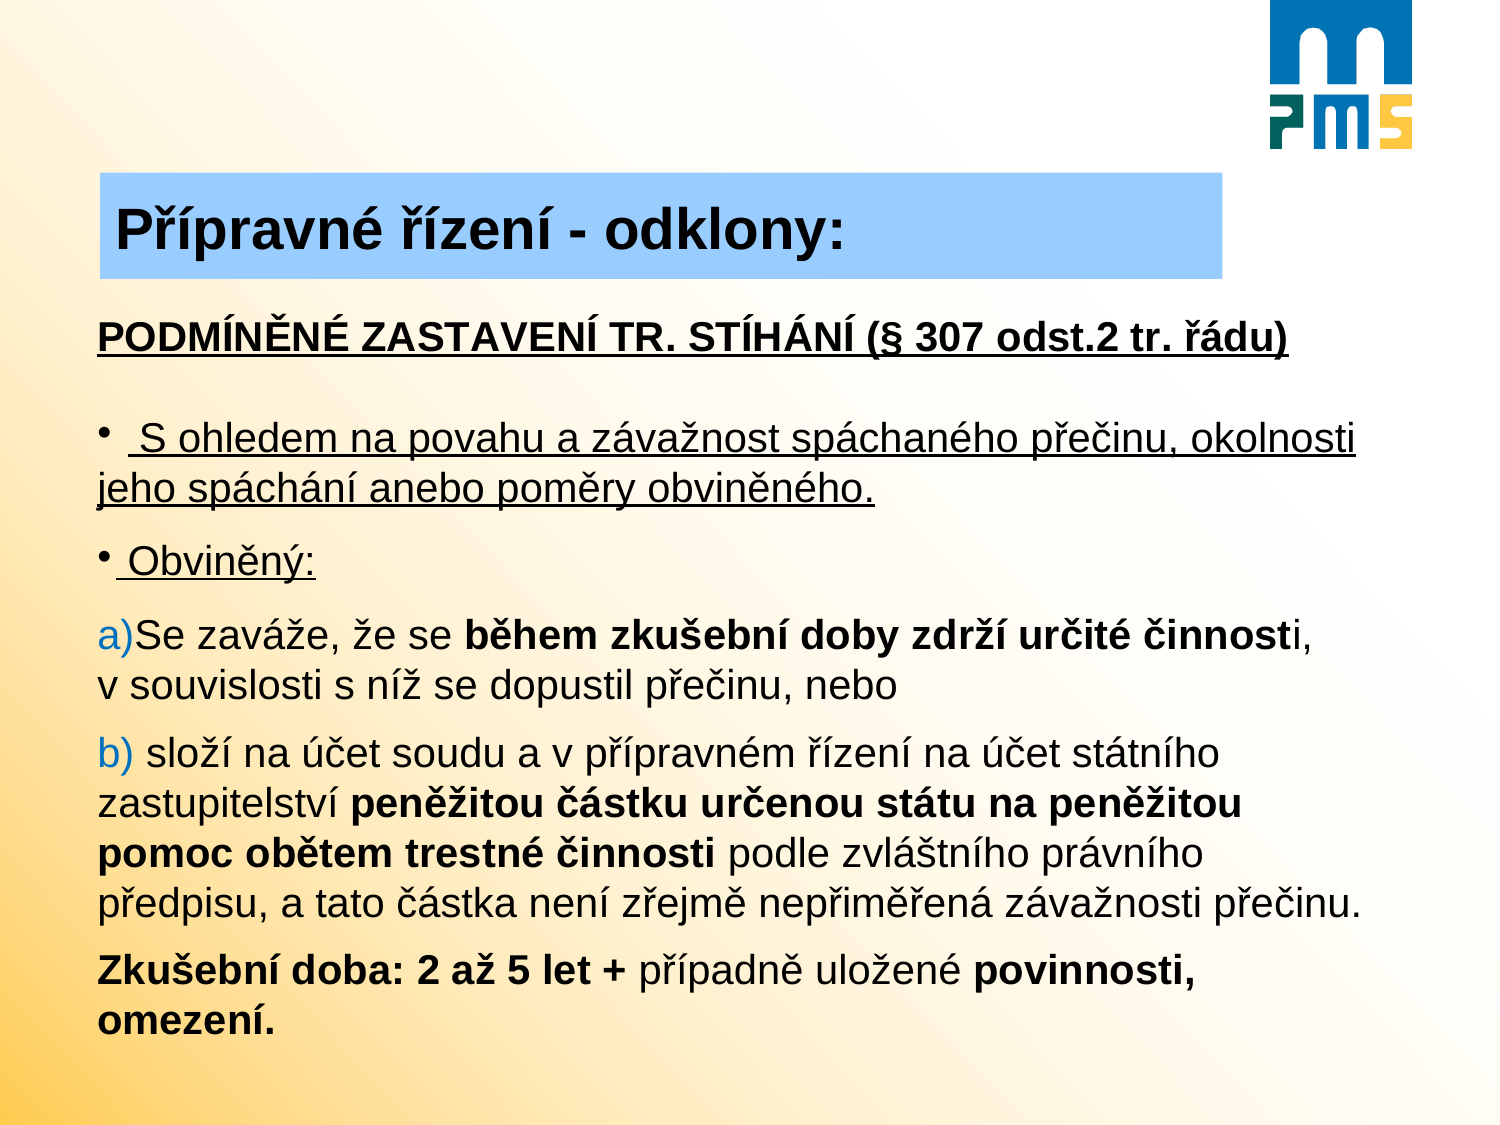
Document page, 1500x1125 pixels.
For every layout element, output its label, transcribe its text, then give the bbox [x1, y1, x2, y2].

text_box Přípravné řízení - odklony: [100, 172, 1223, 279]
text_box PODMÍNĚNÉ ZASTAVENÍ TR. STÍHÁNÍ (§ 307 odst.2 tr. řádu) S ohledem na povahu a závažnost spáchaného přečinu, okolnosti jeho spáchání anebo poměry obviněného. Obviněný: Se zaváže, že se během zkušební doby zdrží určité činnosti, v souvislosti s níž se dopustil přečinu, nebo složí na účet soudu a v přípravném řízení na účet státního zastupitelství peněžitou částku určenou státu na peněžitou pomoc obětem trestné činnosti podle zvláštního právního předpisu, a tato částka není zřejmě nepřiměřená závažnosti přečinu. Zkušební doba: 2 až 5 let + případně uložené povinnosti, omezení. [82, 302, 1394, 1035]
picture [0, 0, 1500, 1125]
